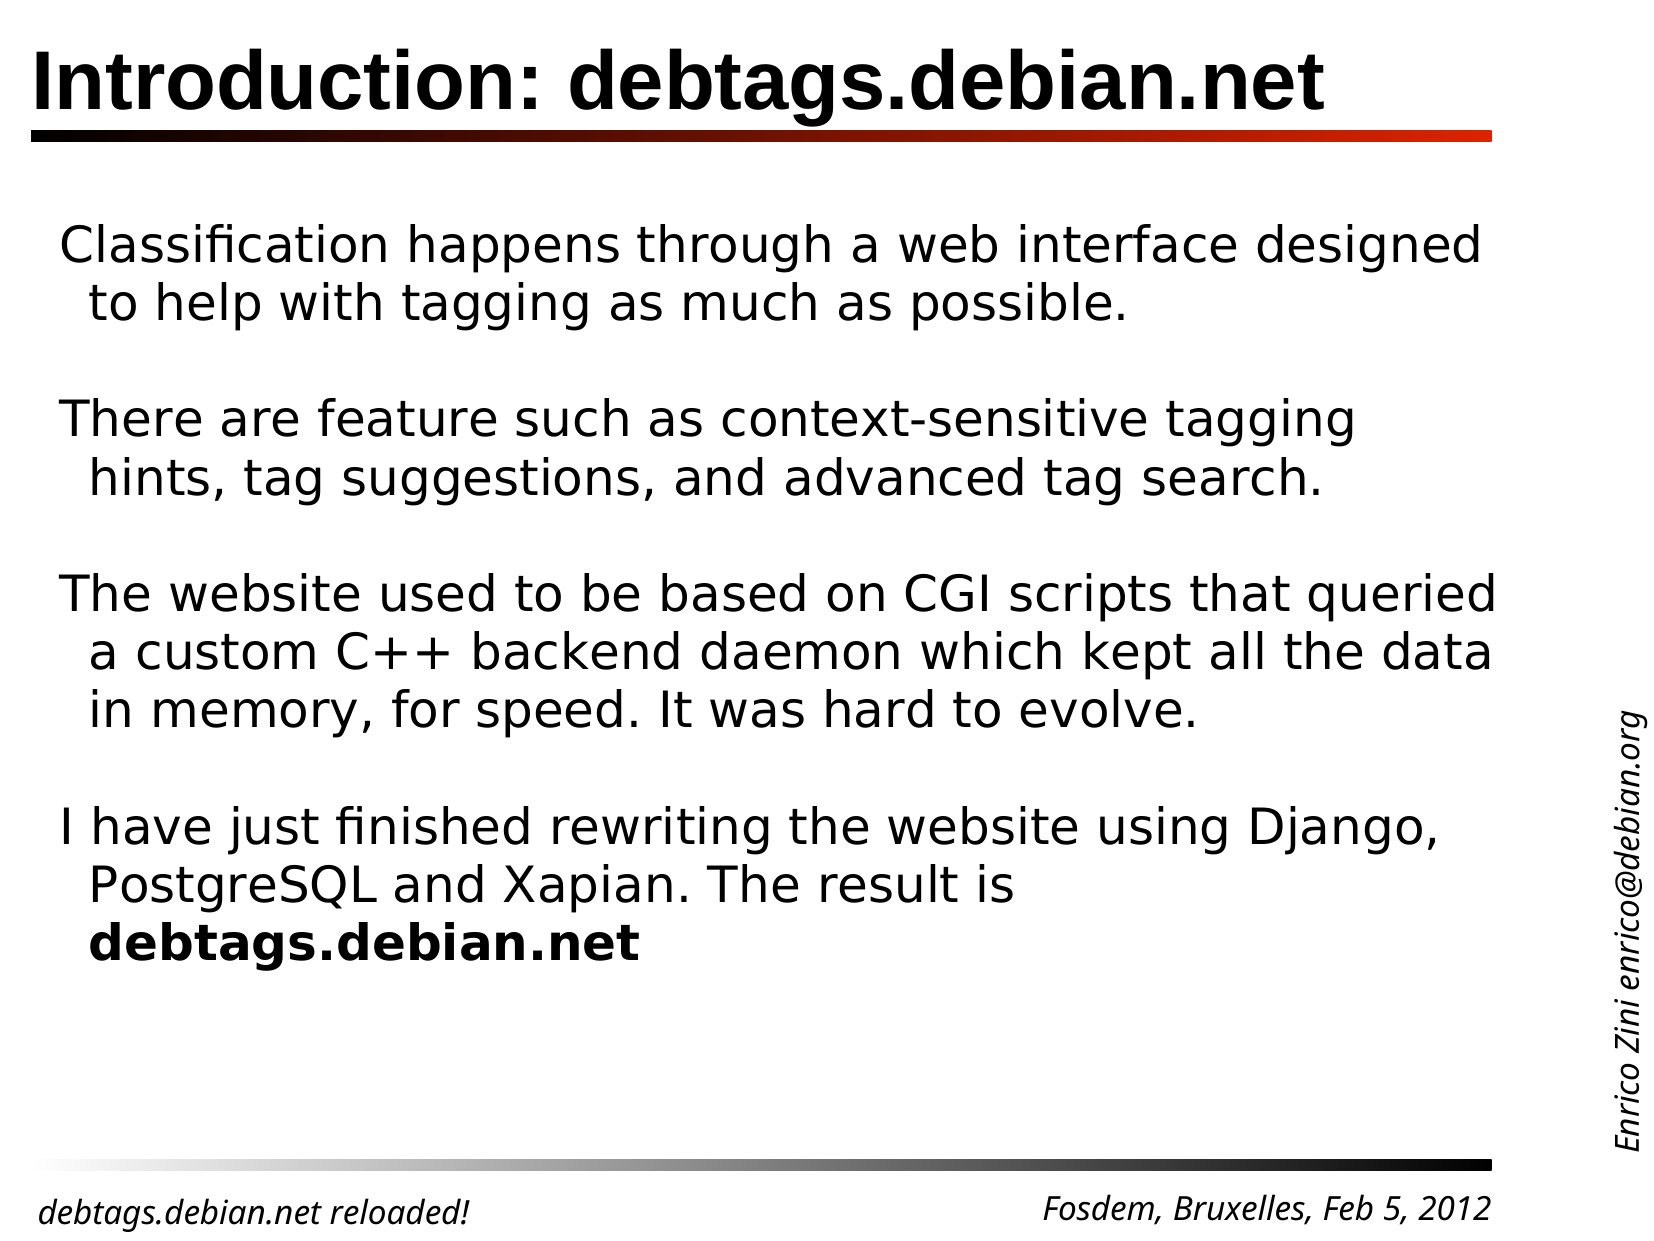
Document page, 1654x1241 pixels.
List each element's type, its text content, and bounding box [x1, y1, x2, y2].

text_box Classification happens through a web interface designed to help with tagging as much as possible. There are feature such as context-sensitive tagging hints, tag suggestions, and advanced tag search. The website used to be based on CGI scripts that queried a custom C++ backend daemon which kept all the data in memory, for speed. It was hard to evolve. I have just finished rewriting the website using Django, PostgreSQL and Xapian. The result is debtags.debian.net [30, 215, 1507, 1089]
text_box Introduction: debtags.debian.net [31, 34, 1438, 168]
